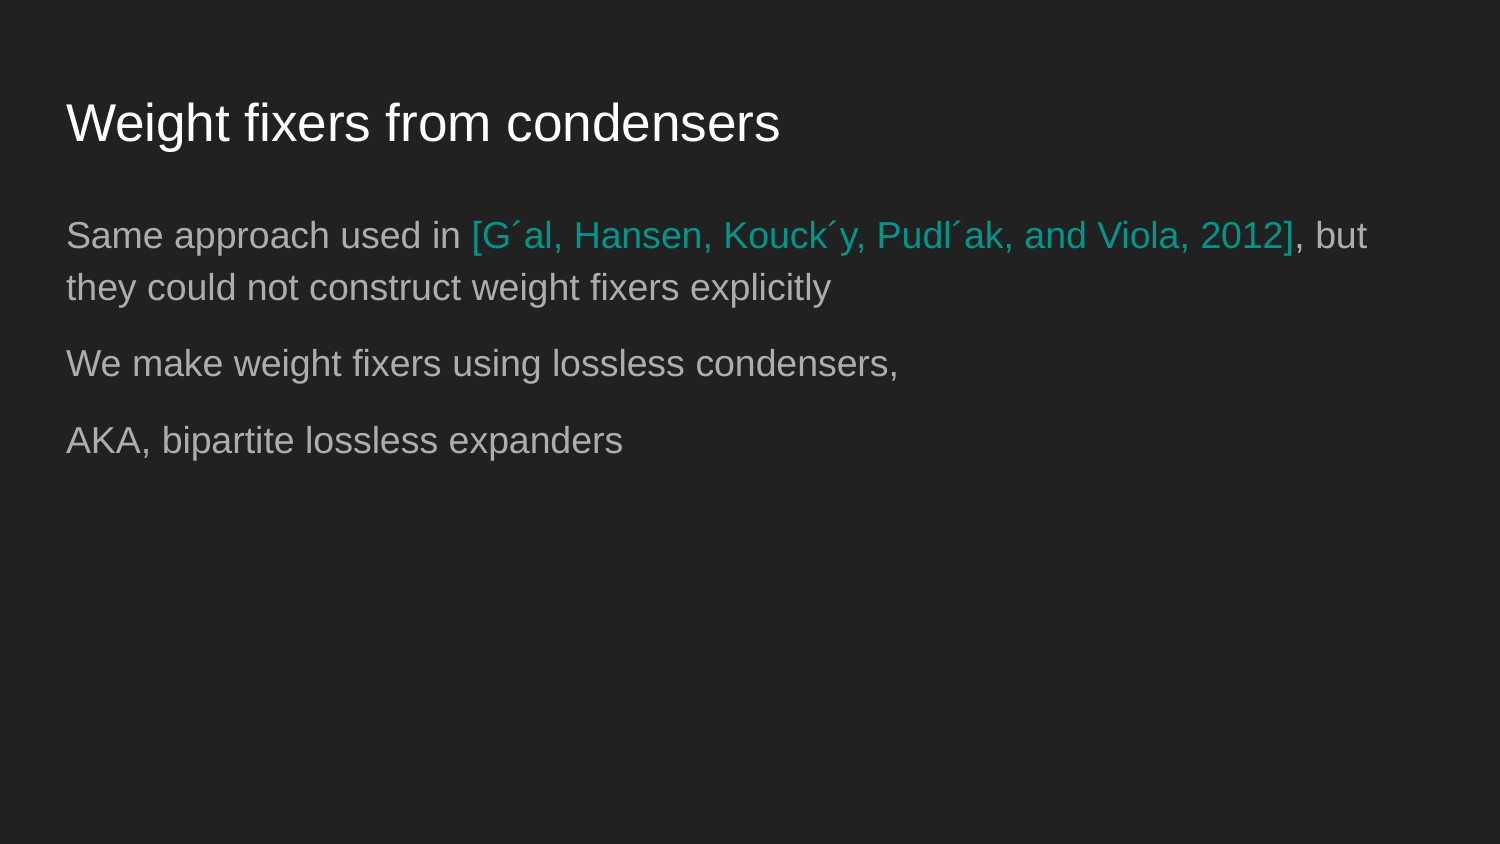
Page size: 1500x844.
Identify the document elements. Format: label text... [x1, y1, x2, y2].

title Weight fixers from condensers [51, 72, 1449, 167]
list Same approach used in [G´al, Hansen, Kouck´y, Pudl´ak, and Viola, 2012], but they could not construct weight fixers explicitly We make weight fixers using lossless condensers, AKA, bipartite lossless expanders [51, 189, 1449, 660]
